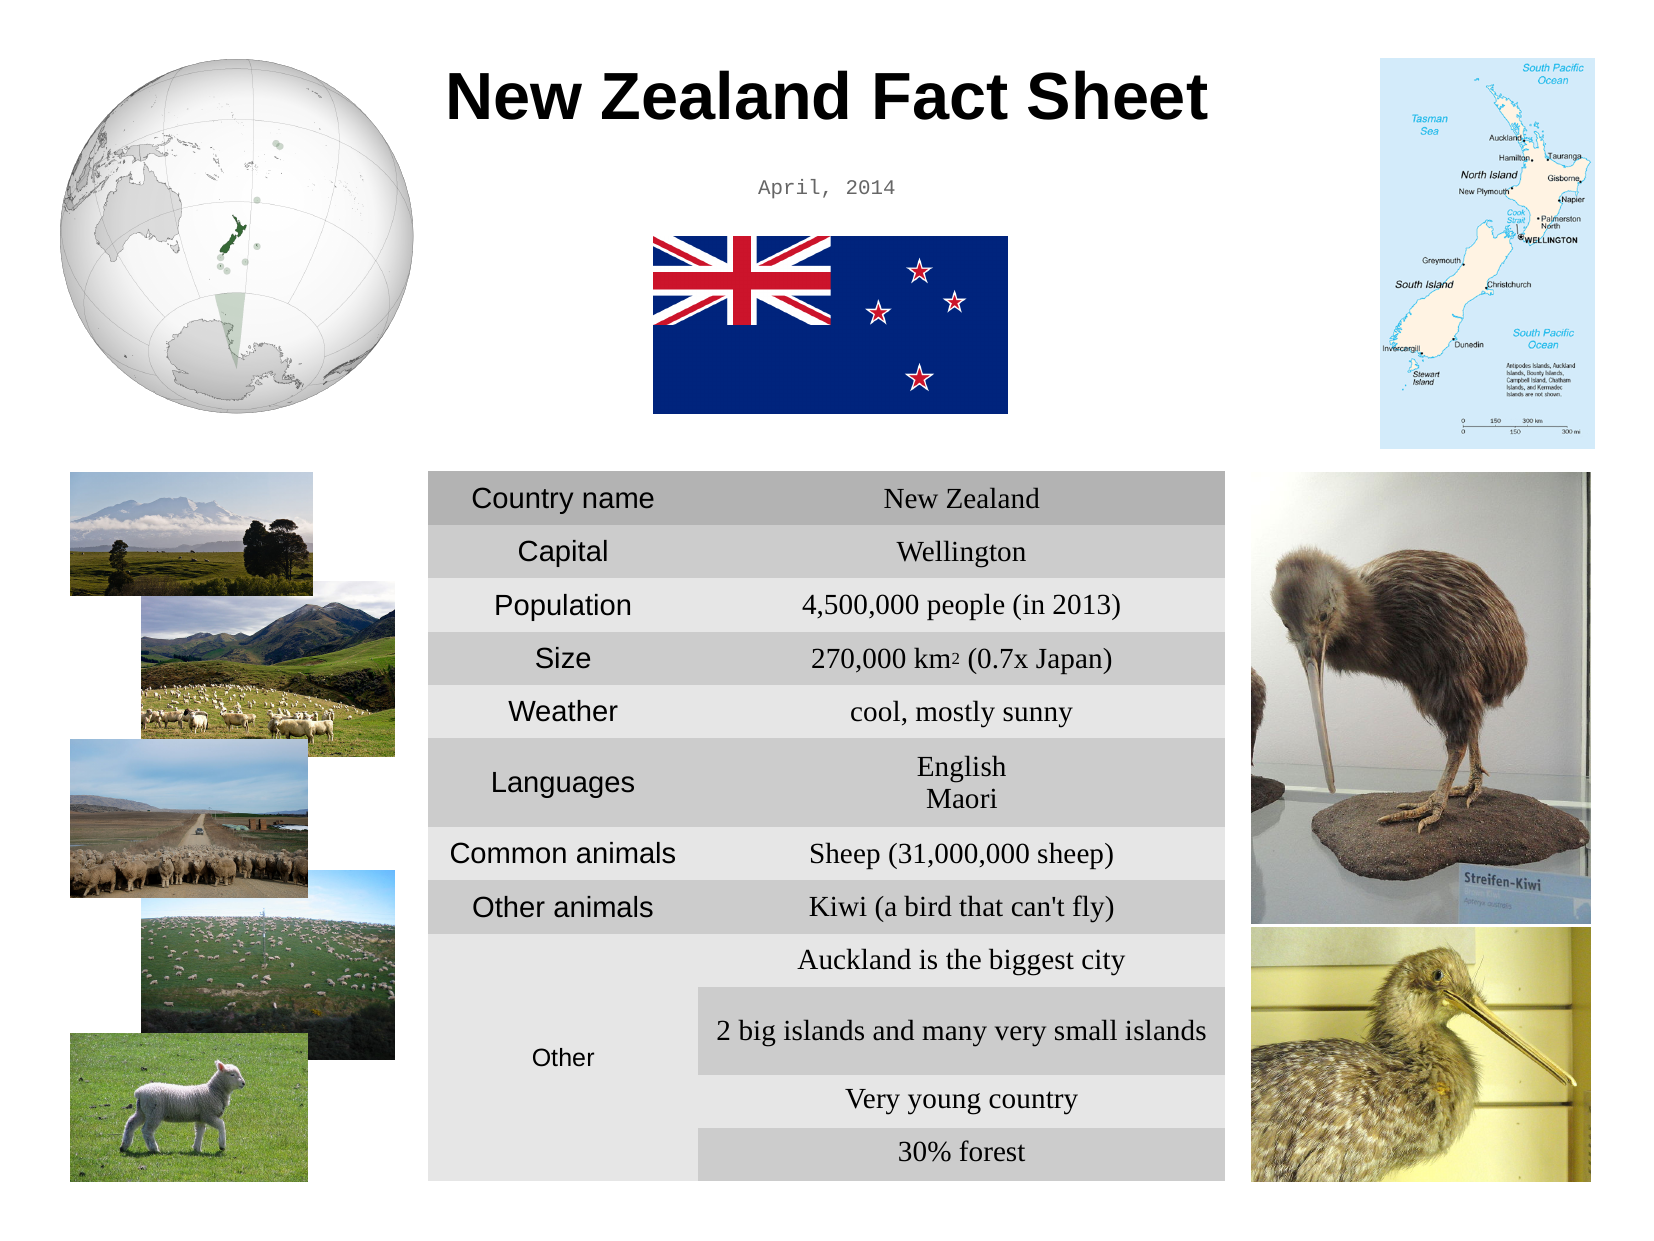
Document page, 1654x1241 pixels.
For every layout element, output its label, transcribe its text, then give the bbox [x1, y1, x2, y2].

table_cell cool, mostly sunny [698, 685, 1225, 738]
table_cell Capital [428, 525, 698, 578]
table_cell Weather [428, 685, 698, 738]
text_box April, 2014 [743, 129, 911, 236]
picture [59, 58, 414, 414]
table_cell 2 big islands and many very small islands [698, 987, 1225, 1075]
table_cell 4,500,000 people (in 2013) [698, 578, 1225, 632]
table_cell Population [428, 578, 698, 632]
title New Zealand Fact Sheet [444, 59, 1210, 134]
table_cell Size [428, 632, 698, 685]
table_cell 270,000 km2 (0.7x Japan) [698, 632, 1225, 685]
table_cell Other [428, 934, 698, 1181]
picture [1380, 58, 1595, 449]
picture [70, 472, 395, 1182]
picture [653, 236, 1008, 414]
table_cell 30% forest [698, 1128, 1225, 1181]
picture [1251, 472, 1591, 924]
table_cell Wellington [698, 525, 1225, 578]
table_cell Kiwi (a bird that can't fly) [698, 880, 1225, 934]
table_cell Languages [428, 738, 698, 827]
table_cell Very young country [698, 1075, 1225, 1128]
picture [1251, 927, 1591, 1182]
table_cell Other animals [428, 880, 698, 934]
table_header New Zealand [698, 471, 1225, 525]
table_cell Sheep (31,000,000 sheep) [698, 827, 1225, 880]
table_cell Auckland is the biggest city [698, 934, 1225, 987]
table_cell English Maori [698, 738, 1225, 827]
table_cell Common animals [428, 827, 698, 880]
table_header Country name [428, 471, 698, 525]
